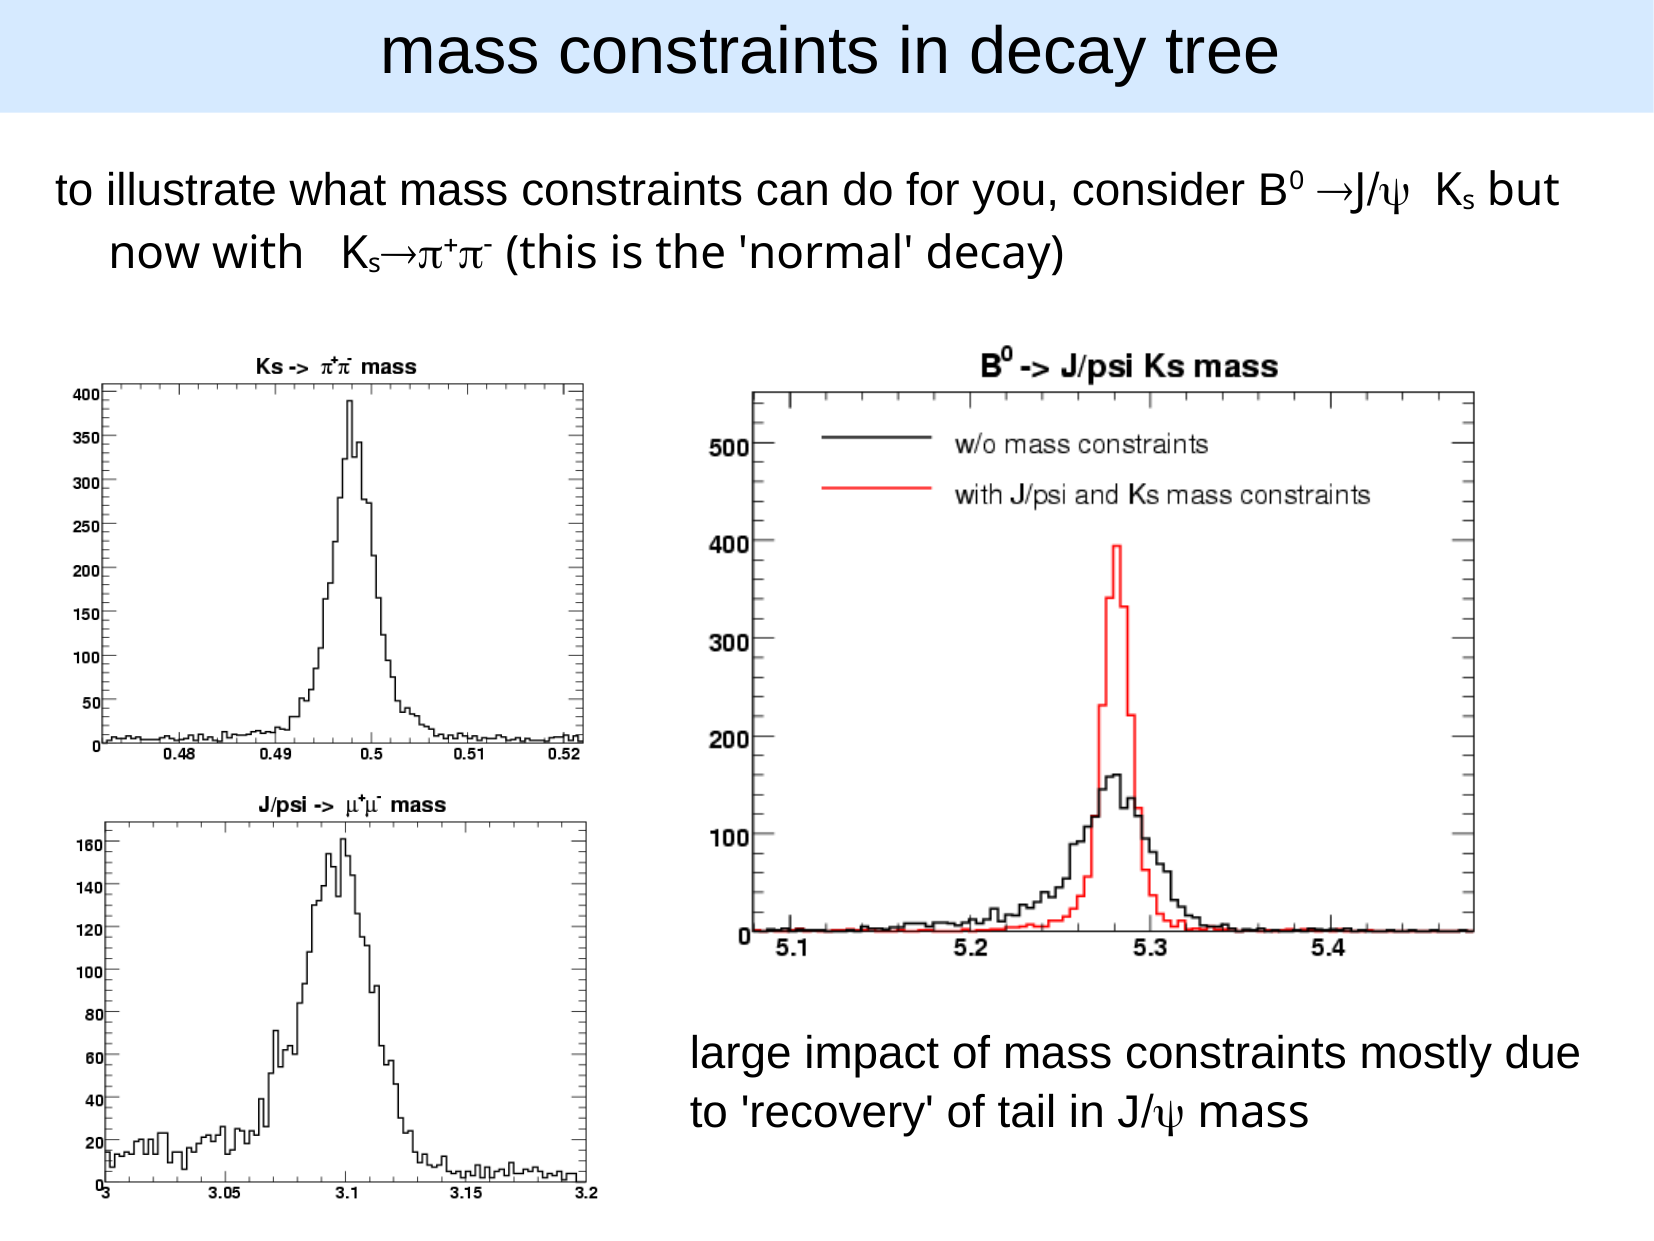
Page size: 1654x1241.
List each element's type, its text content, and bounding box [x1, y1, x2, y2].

picture [663, 325, 1564, 999]
list to illustrate what mass constraints can do for you, consider B0 J/ Ks but now with Ksp+p- (this is the 'normal' decay) [37, 156, 1613, 961]
text_box large impact of mass constraints mostly due to 'recovery' of tail in J/ mass [675, 1019, 1599, 1171]
title mass constraints in decay tree [86, 0, 1576, 100]
picture [42, 339, 646, 1227]
